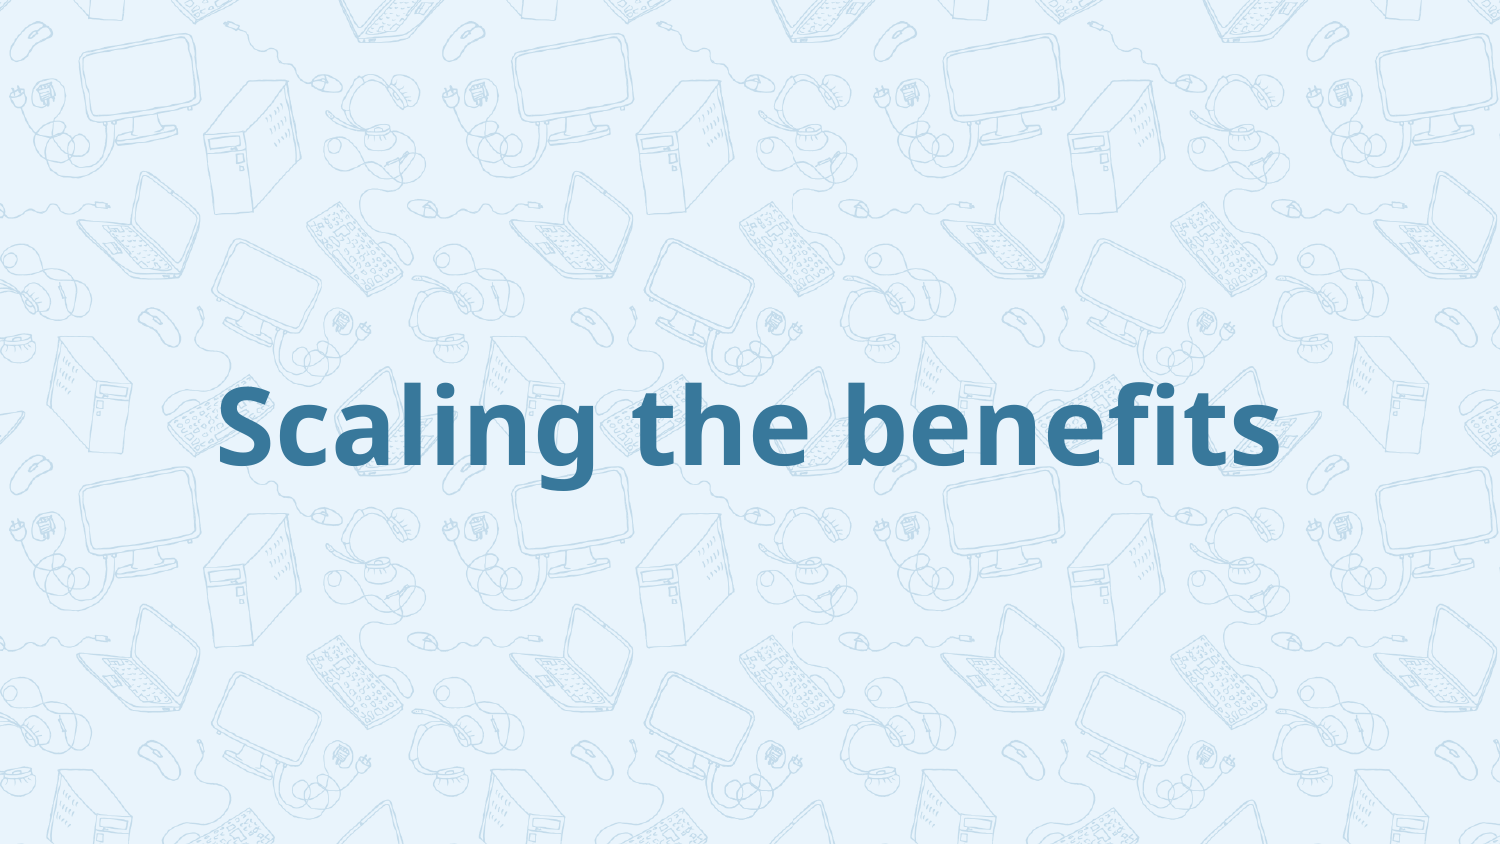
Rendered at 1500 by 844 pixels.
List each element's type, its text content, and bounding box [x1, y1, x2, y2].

picture [0, 0, 1500, 844]
title Scaling the benefits [51, 352, 1449, 491]
